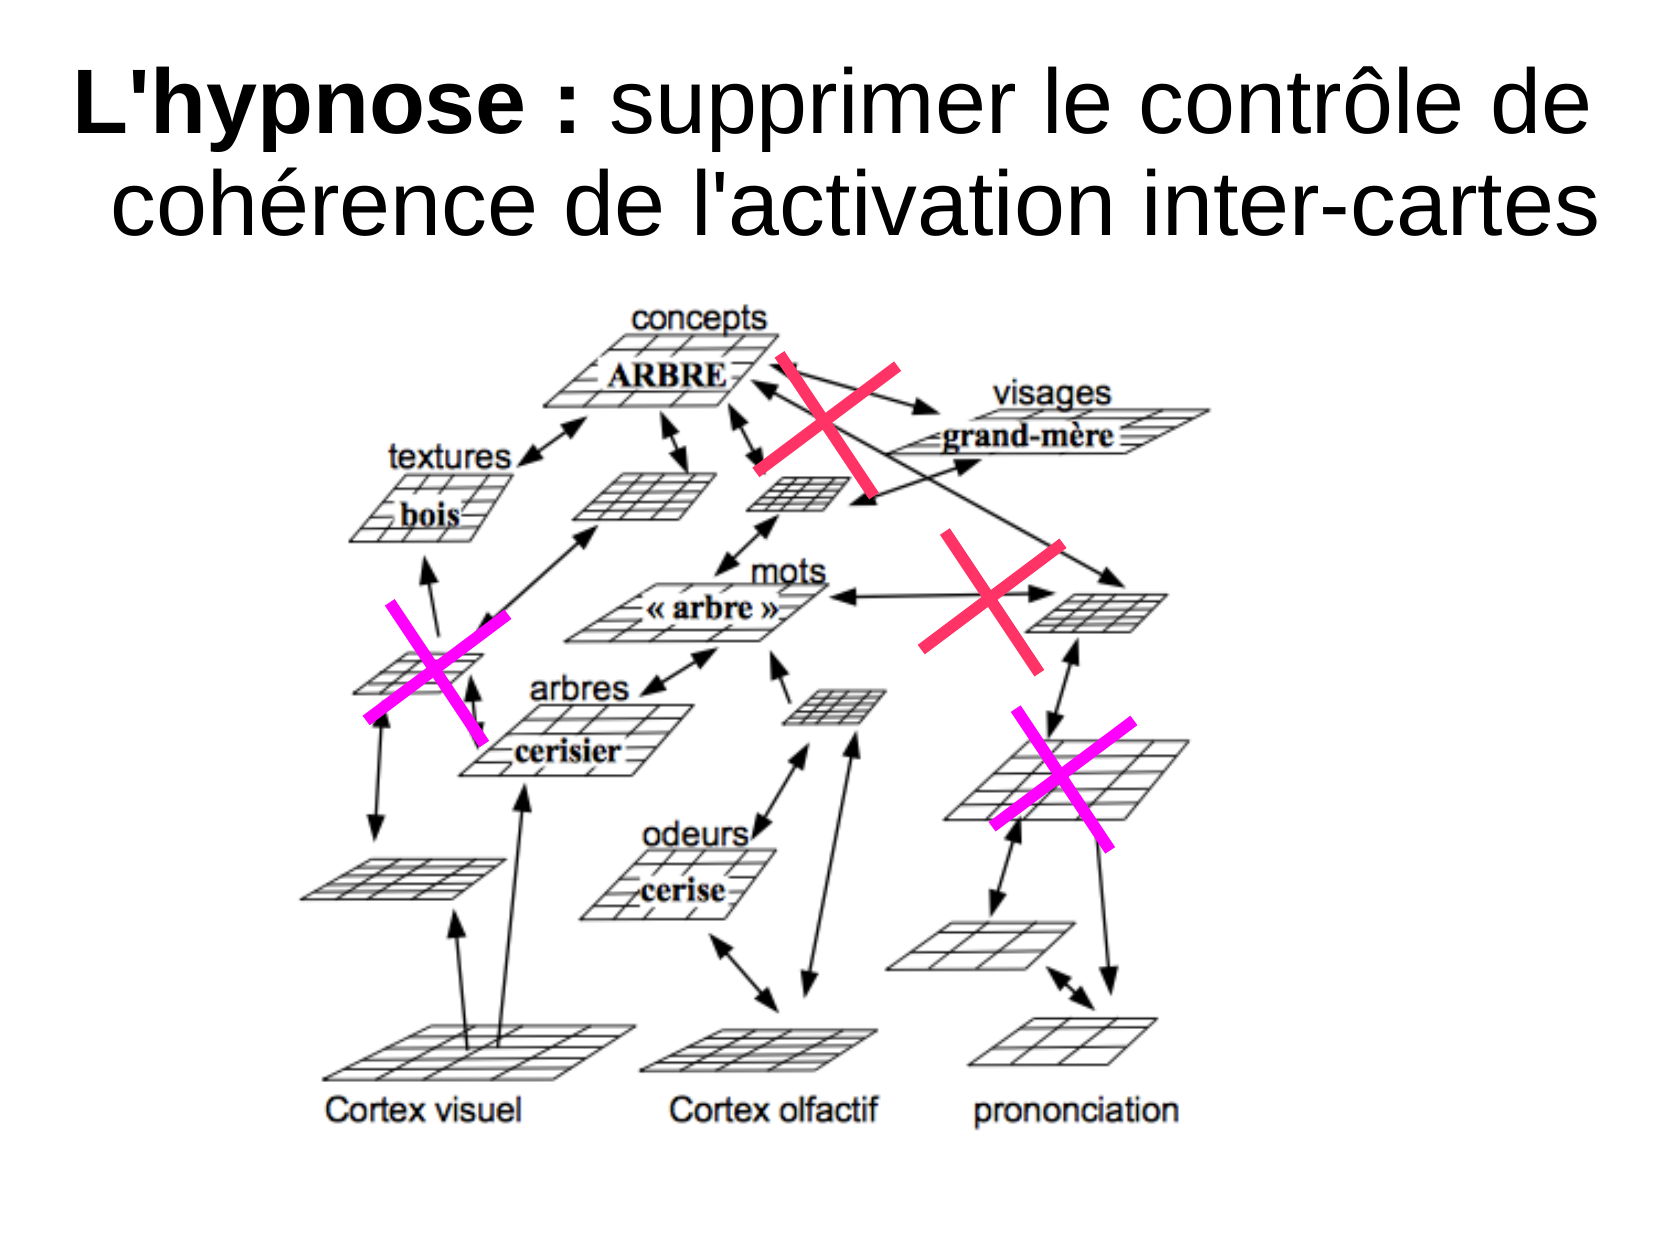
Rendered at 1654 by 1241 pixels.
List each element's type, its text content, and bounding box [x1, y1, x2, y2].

title L'hypnose : supprimer le contrôle de cohérence de l'activation inter-cartes [35, 49, 1619, 257]
picture [283, 283, 1234, 1146]
